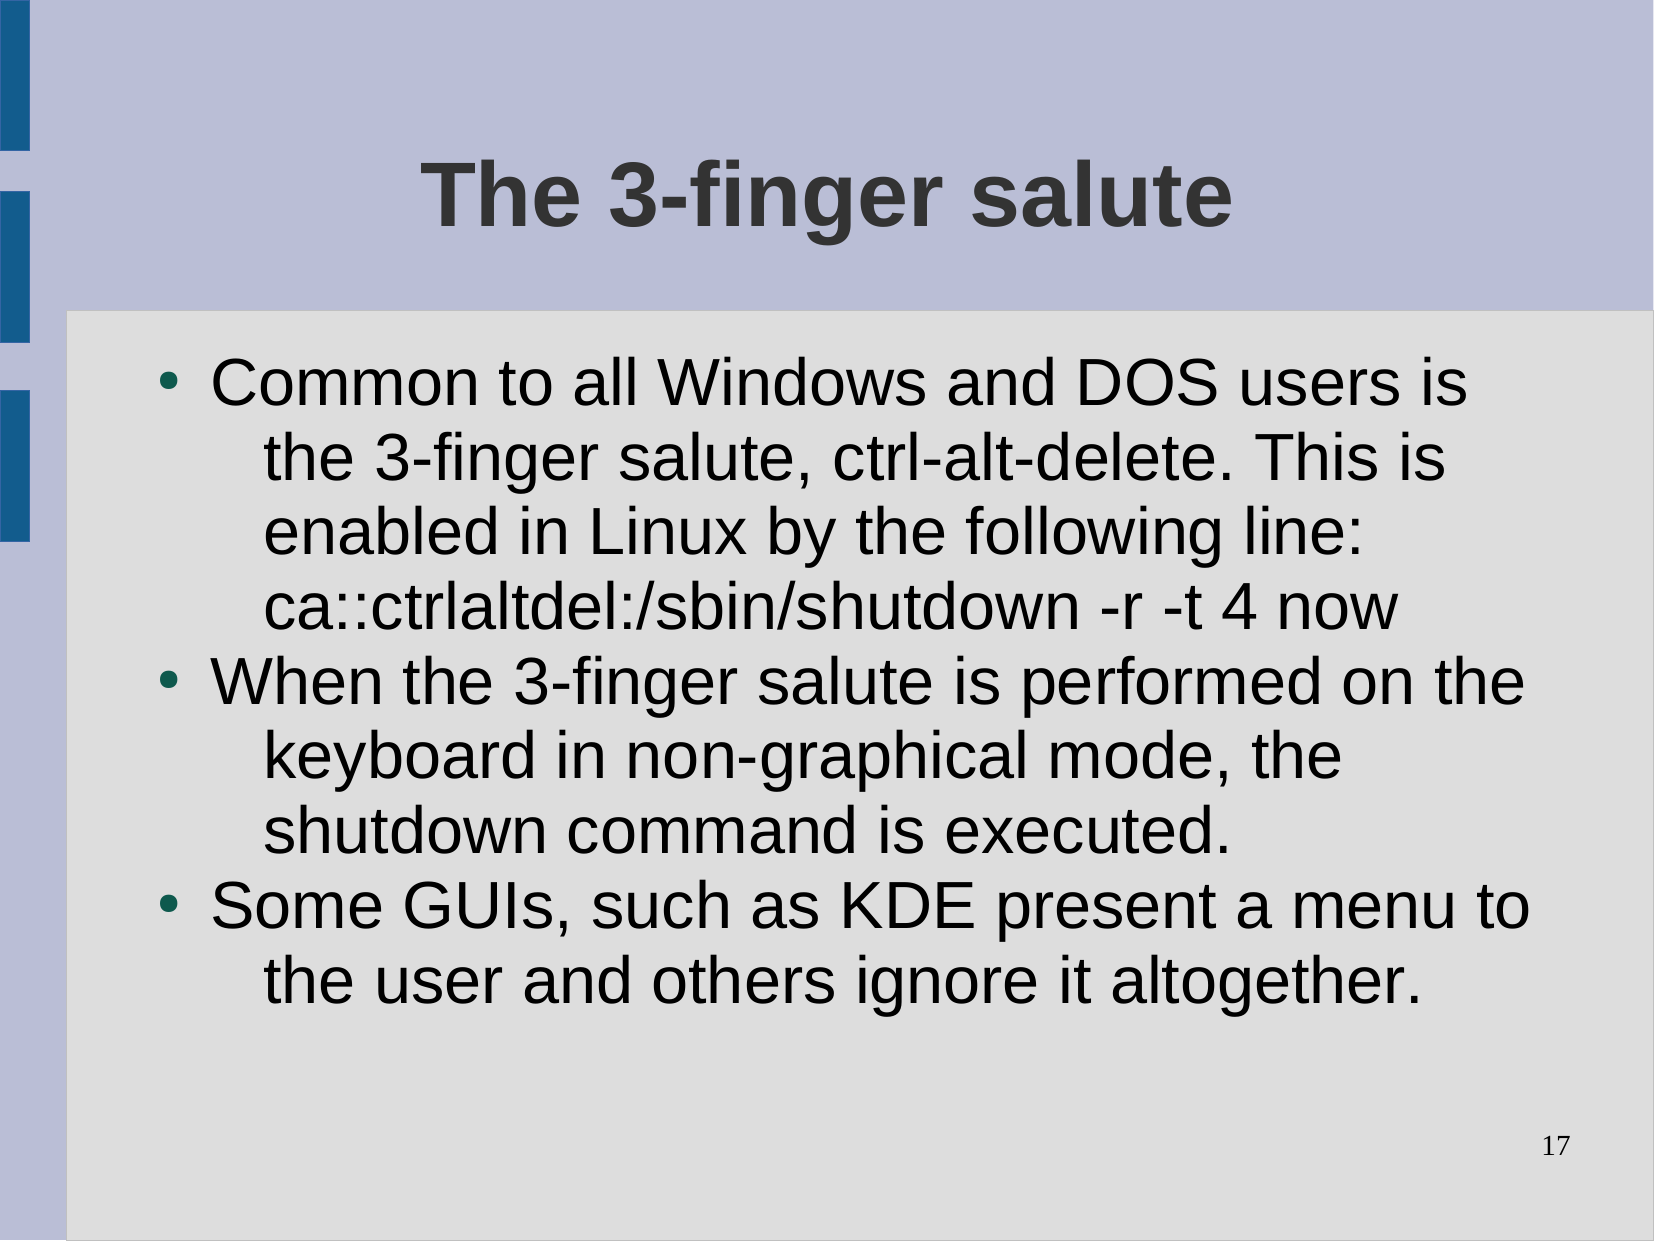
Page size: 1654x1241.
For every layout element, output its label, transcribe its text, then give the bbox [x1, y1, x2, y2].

title The 3-finger salute [121, 91, 1534, 299]
list Common to all Windows and DOS users is the 3-finger salute, ctrl-alt-delete. This is enabled in Linux by the following line: ca::ctrlaltdel:/sbin/shutdown -r -t 4 now When the 3-finger salute is performed on the keyboard in non-graphical mode, the shutdown command is executed. Some GUIs, such as KDE present a menu to the user and others ignore it altogether. [121, 344, 1534, 1127]
